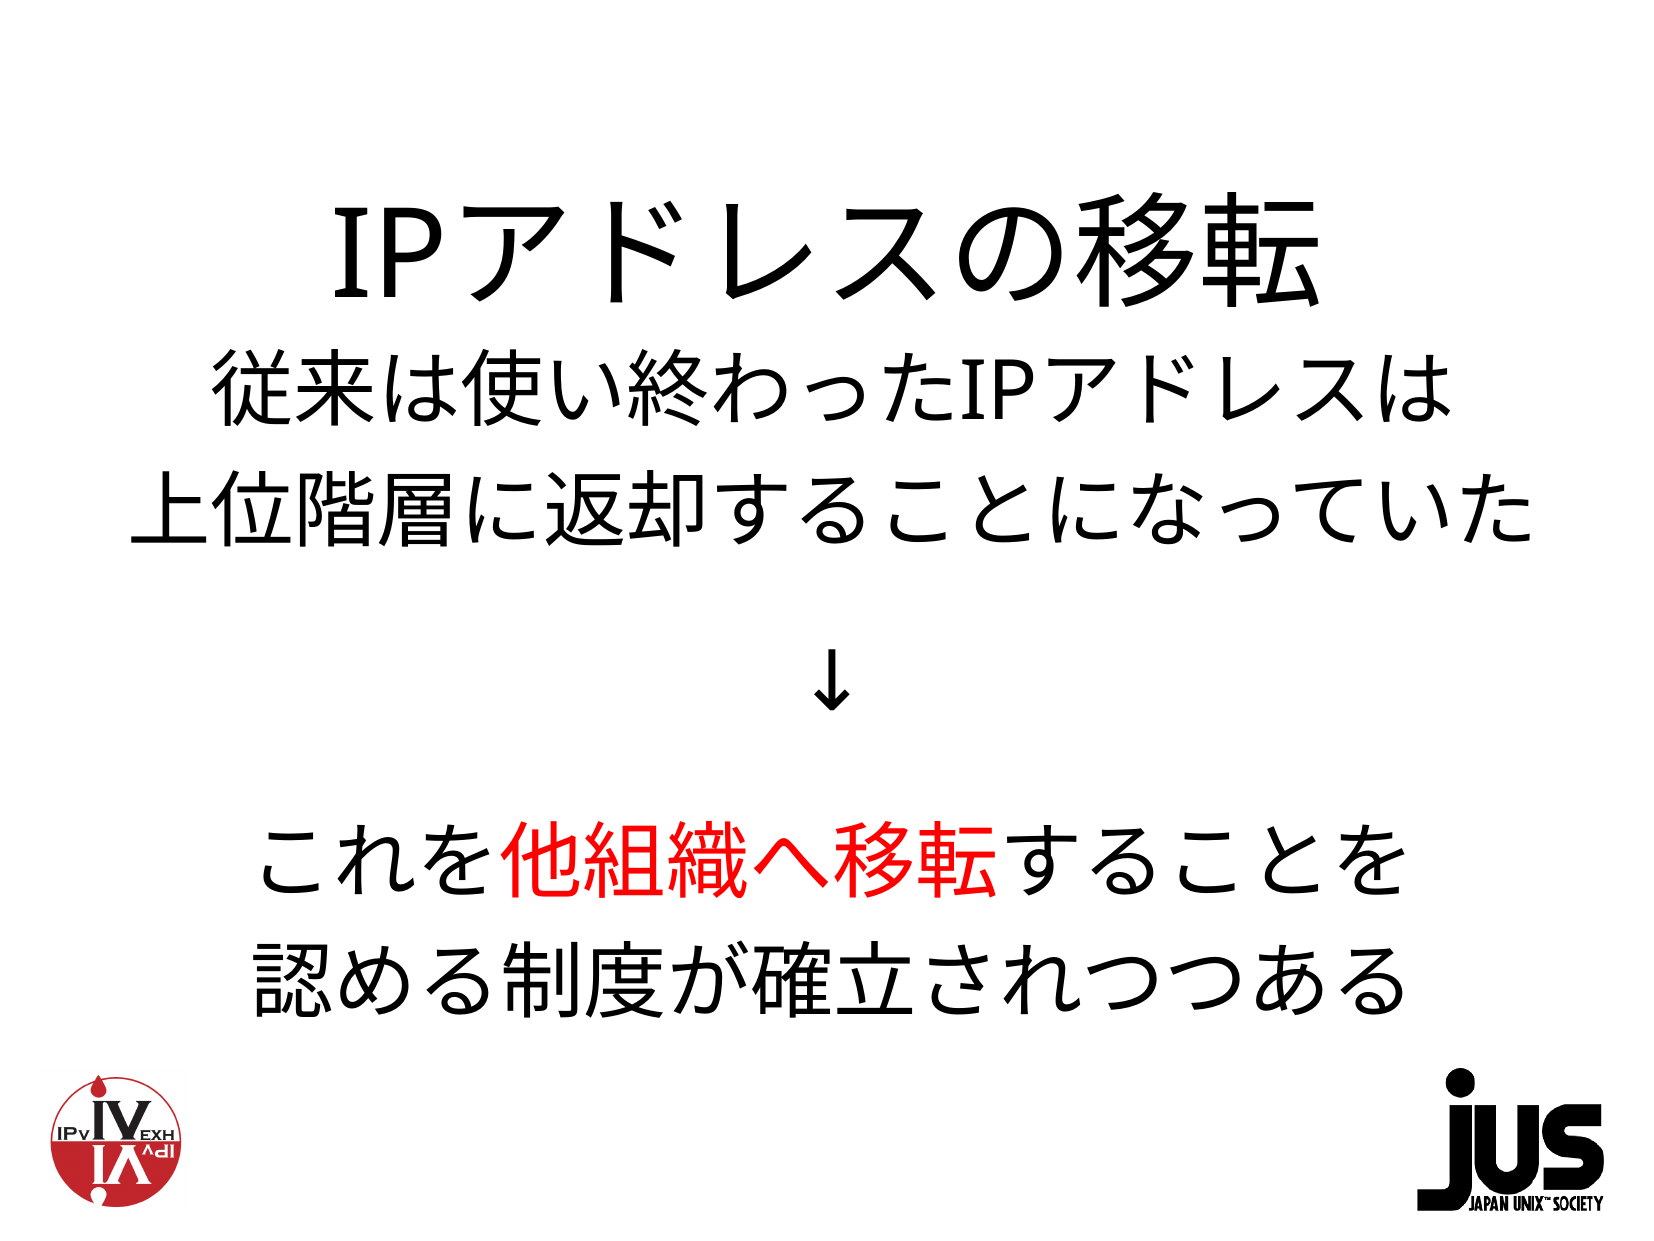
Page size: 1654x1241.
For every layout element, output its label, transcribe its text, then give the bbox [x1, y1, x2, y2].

title IPアドレスの移転 [82, 56, 1571, 250]
subtitle 従来は使い終わったIPアドレスは 上位階層に返却することになっていた ↓ これを他組織へ移転することを 認める制度が確立されつつある [88, 295, 1577, 1063]
picture [41, 1068, 190, 1210]
picture [1417, 1068, 1604, 1211]
